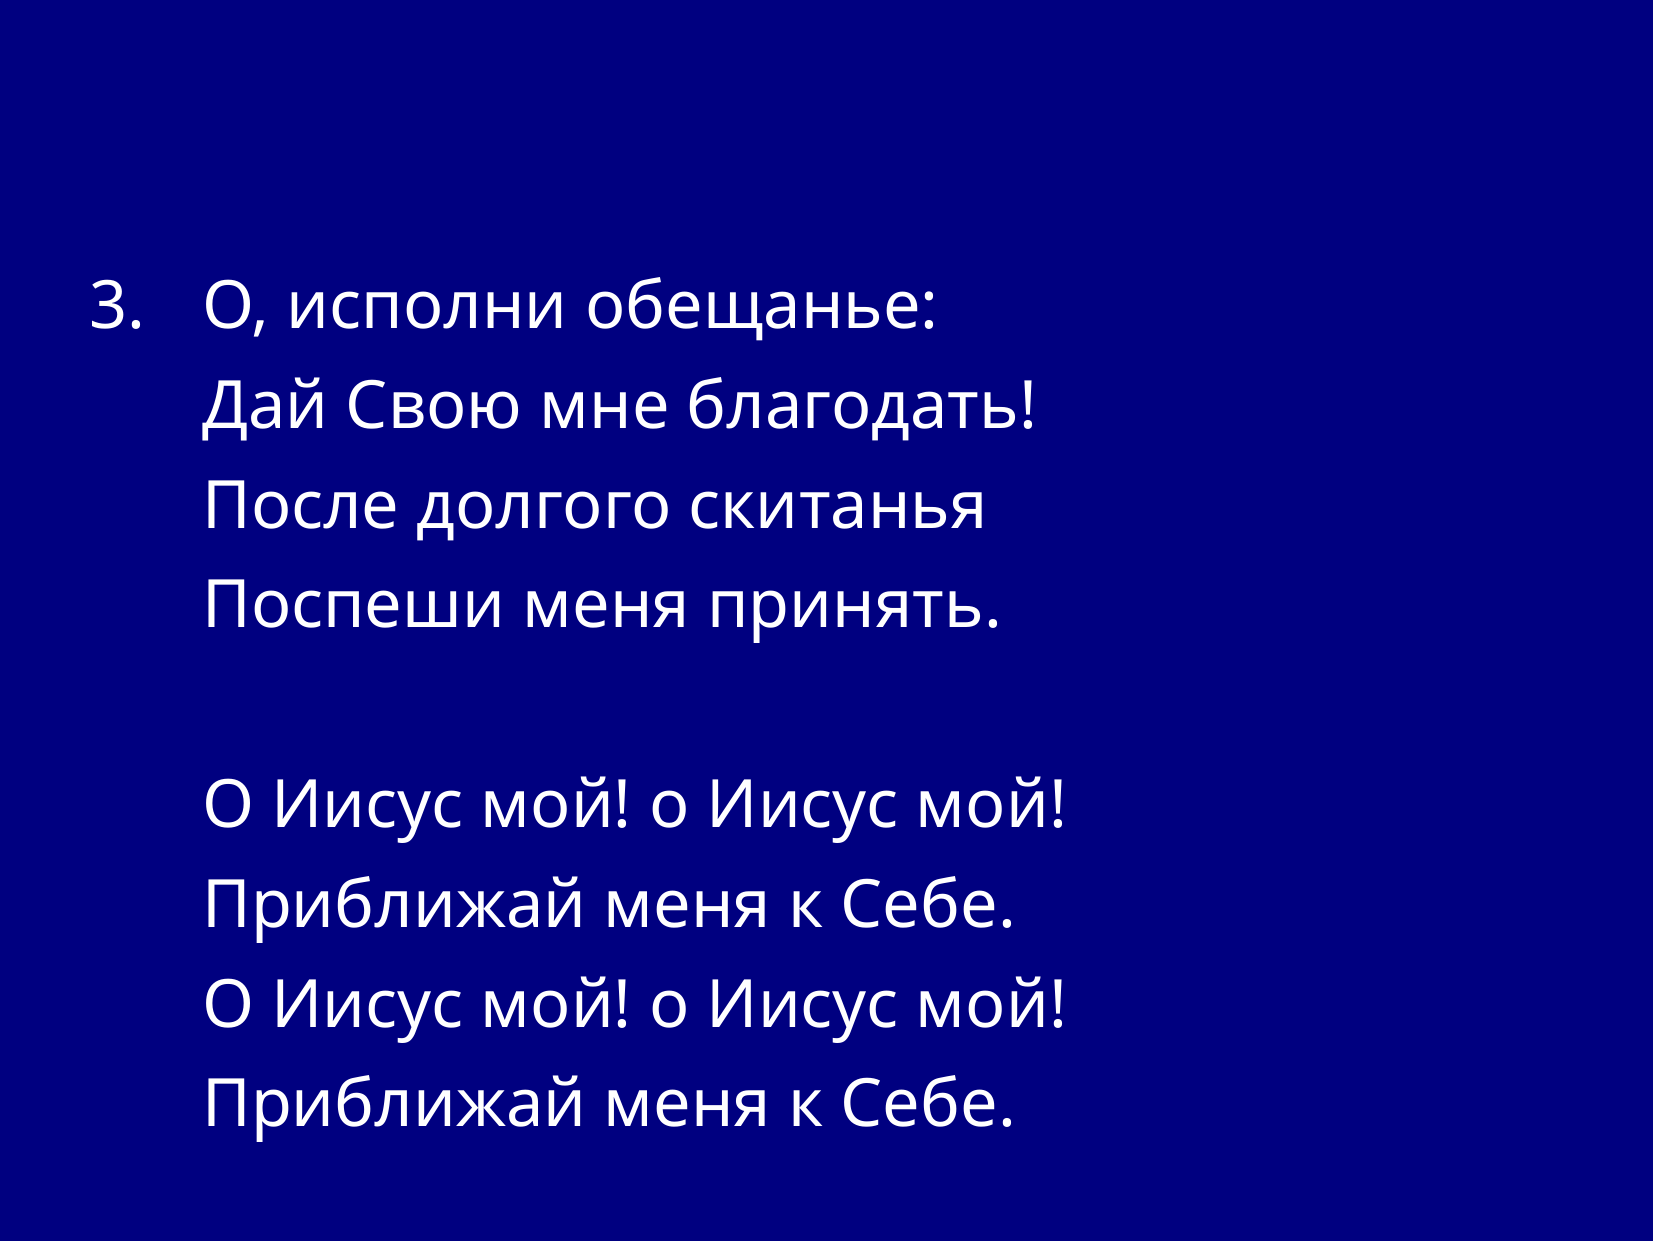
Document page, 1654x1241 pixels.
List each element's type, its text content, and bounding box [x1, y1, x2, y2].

text_box 3. О, исполни обещанье: Дай Свою мне благодать! После долгого скитанья Поспеши меня принять. О Иисус мой! о Иисус мой! Приближай меня к Себе. О Иисус мой! о Иисус мой! Приближай меня к Себе. [75, 150, 1576, 1163]
